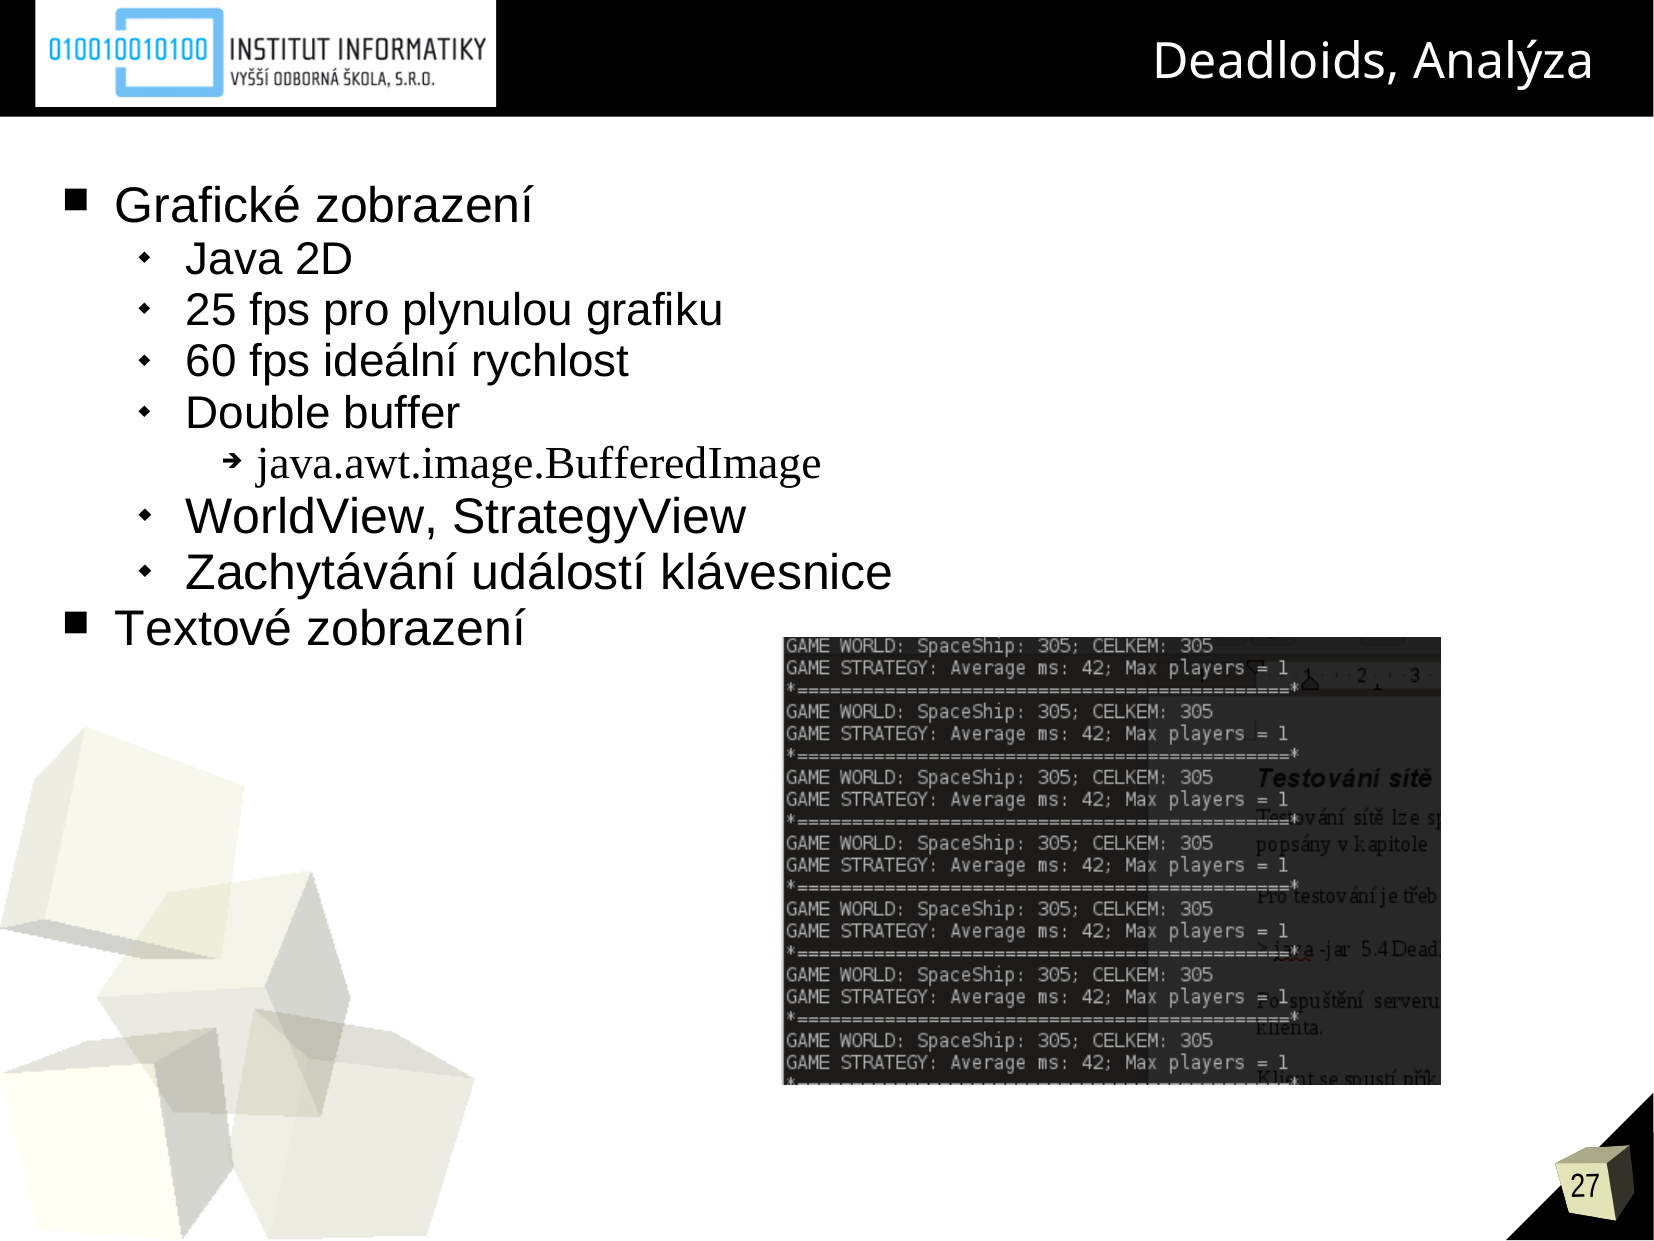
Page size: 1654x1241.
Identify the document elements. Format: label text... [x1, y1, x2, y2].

title Deadloids, Analýza [118, 0, 1595, 119]
list Grafické zobrazení Java 2D 25 fps pro plynulou grafiku 60 fps ideální rychlost Double buffer java.awt.image.BufferedImage WorldView, StrategyView Zachytávání událostí klávesnice Textové zobrazení [44, 177, 1611, 1214]
picture [781, 637, 1441, 1085]
picture [0, 726, 477, 1241]
